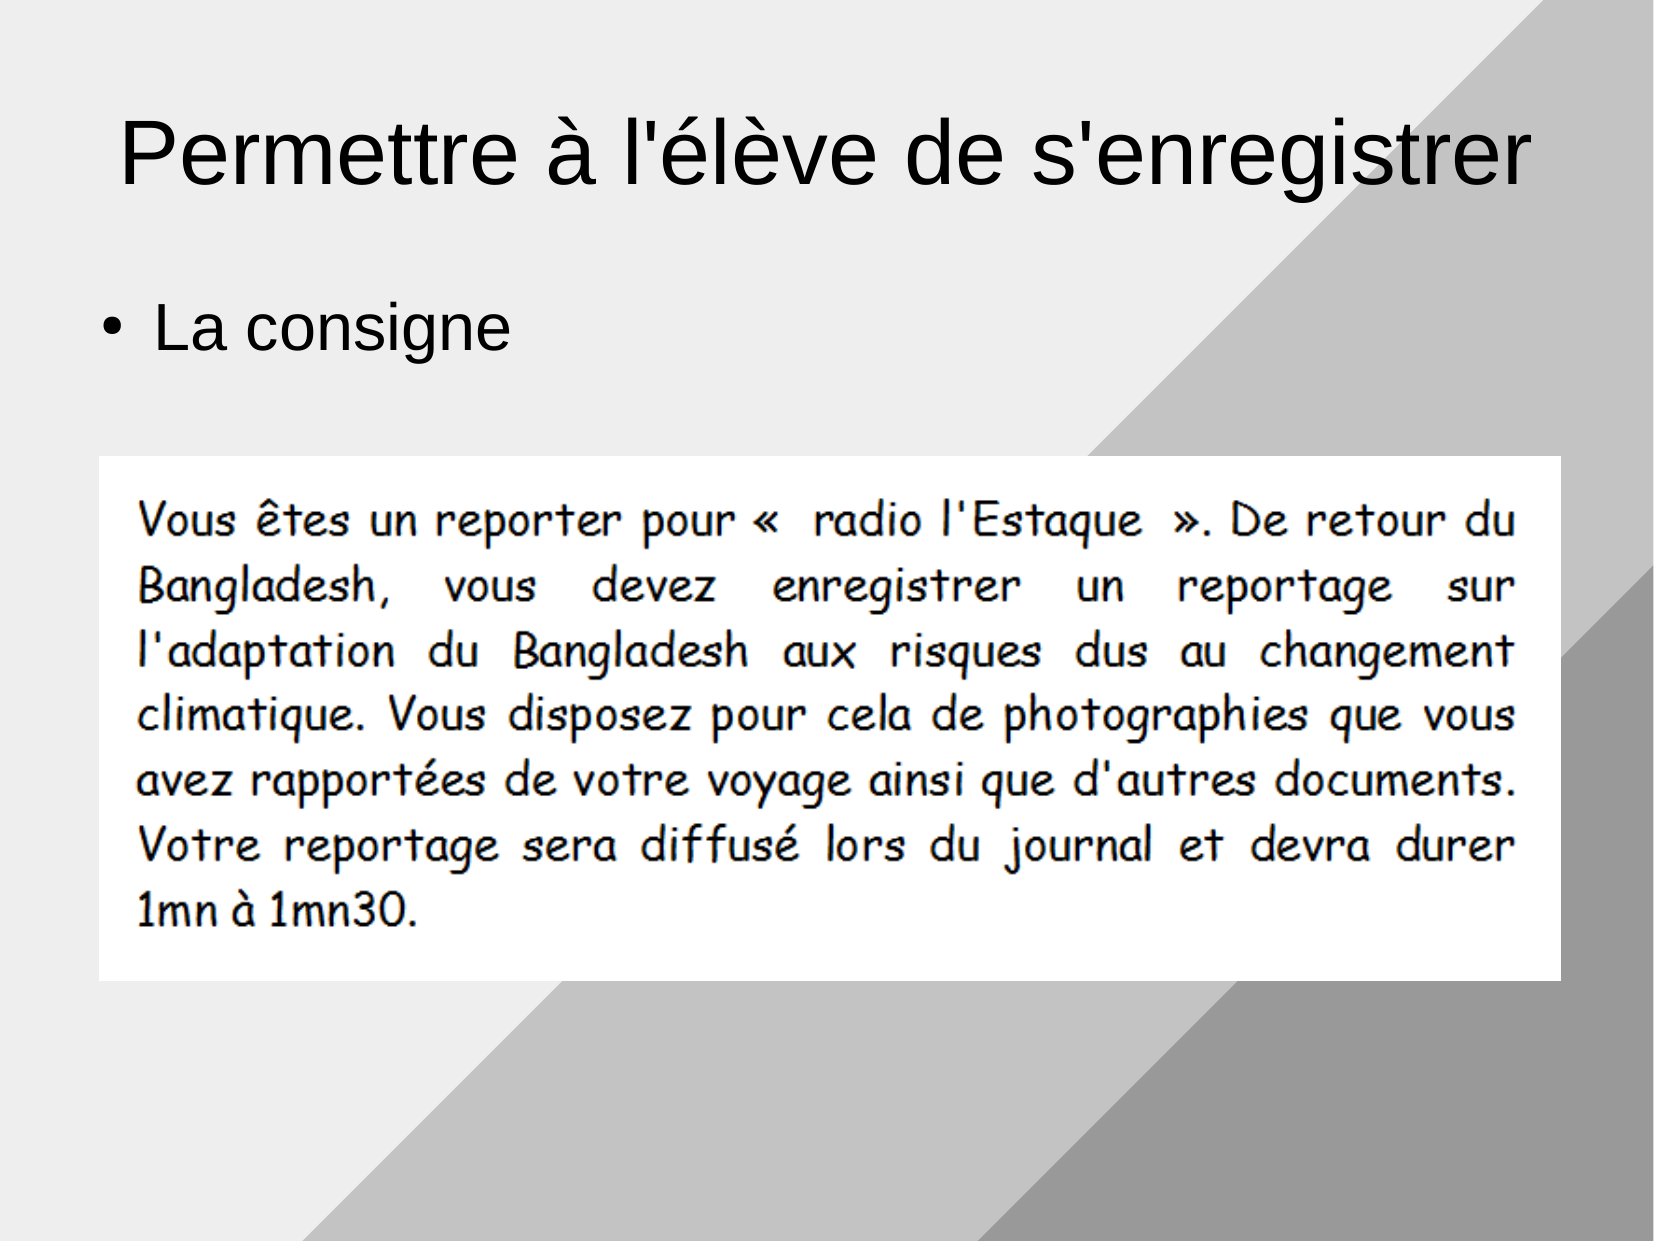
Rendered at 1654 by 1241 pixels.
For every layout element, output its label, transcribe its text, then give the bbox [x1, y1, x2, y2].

list La consigne [82, 290, 1571, 1109]
title Permettre à l'élève de s'enregistrer [82, 49, 1571, 257]
picture [99, 456, 1561, 981]
